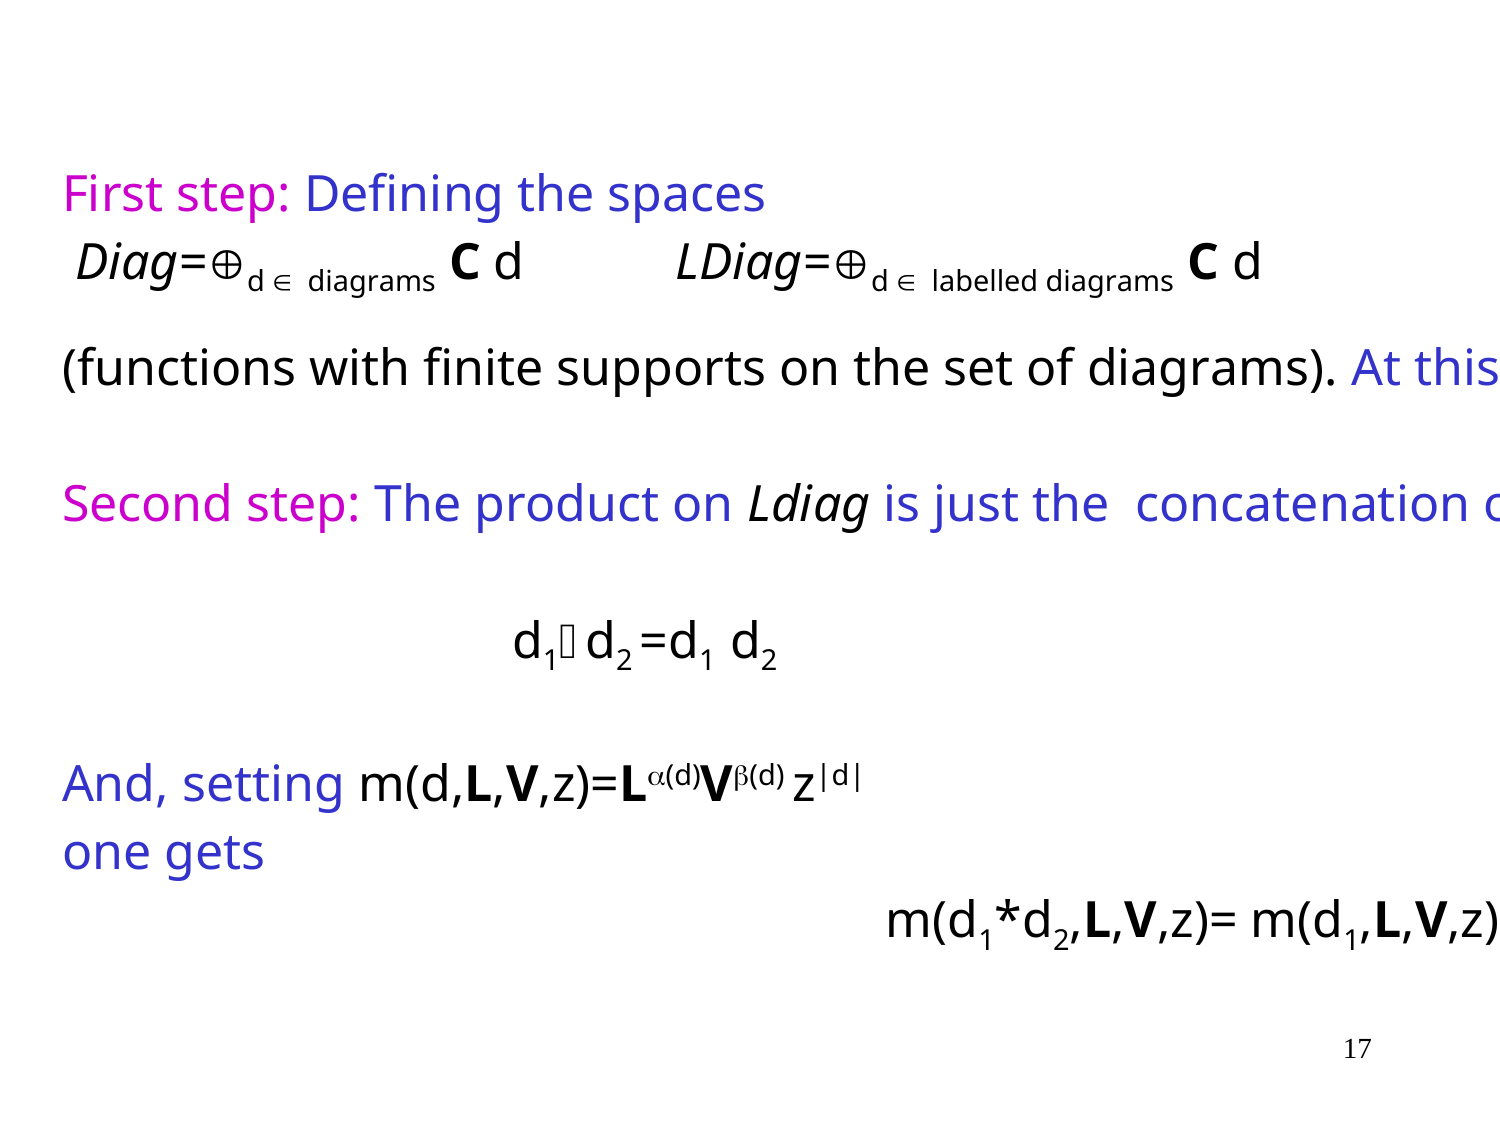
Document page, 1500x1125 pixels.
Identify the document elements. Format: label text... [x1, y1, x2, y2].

text_box First step: Defining the spaces Diag=d  diagrams C d LDiag=d  labelled diagrams C d (functions with finite supports on the set of diagrams). At this stage, we have a natural arrow LDiag  Diag. Second step: The product on Ldiag is just the concatenation of diagrams d1 d2 =d1 d2 And, setting m(d,L,V,z)=L(d)V(d) z|d| one gets m(d1*d2,L,V,z)= m(d1,L,V,z)m(d2,L,V,z) [47, 149, 1500, 967]
